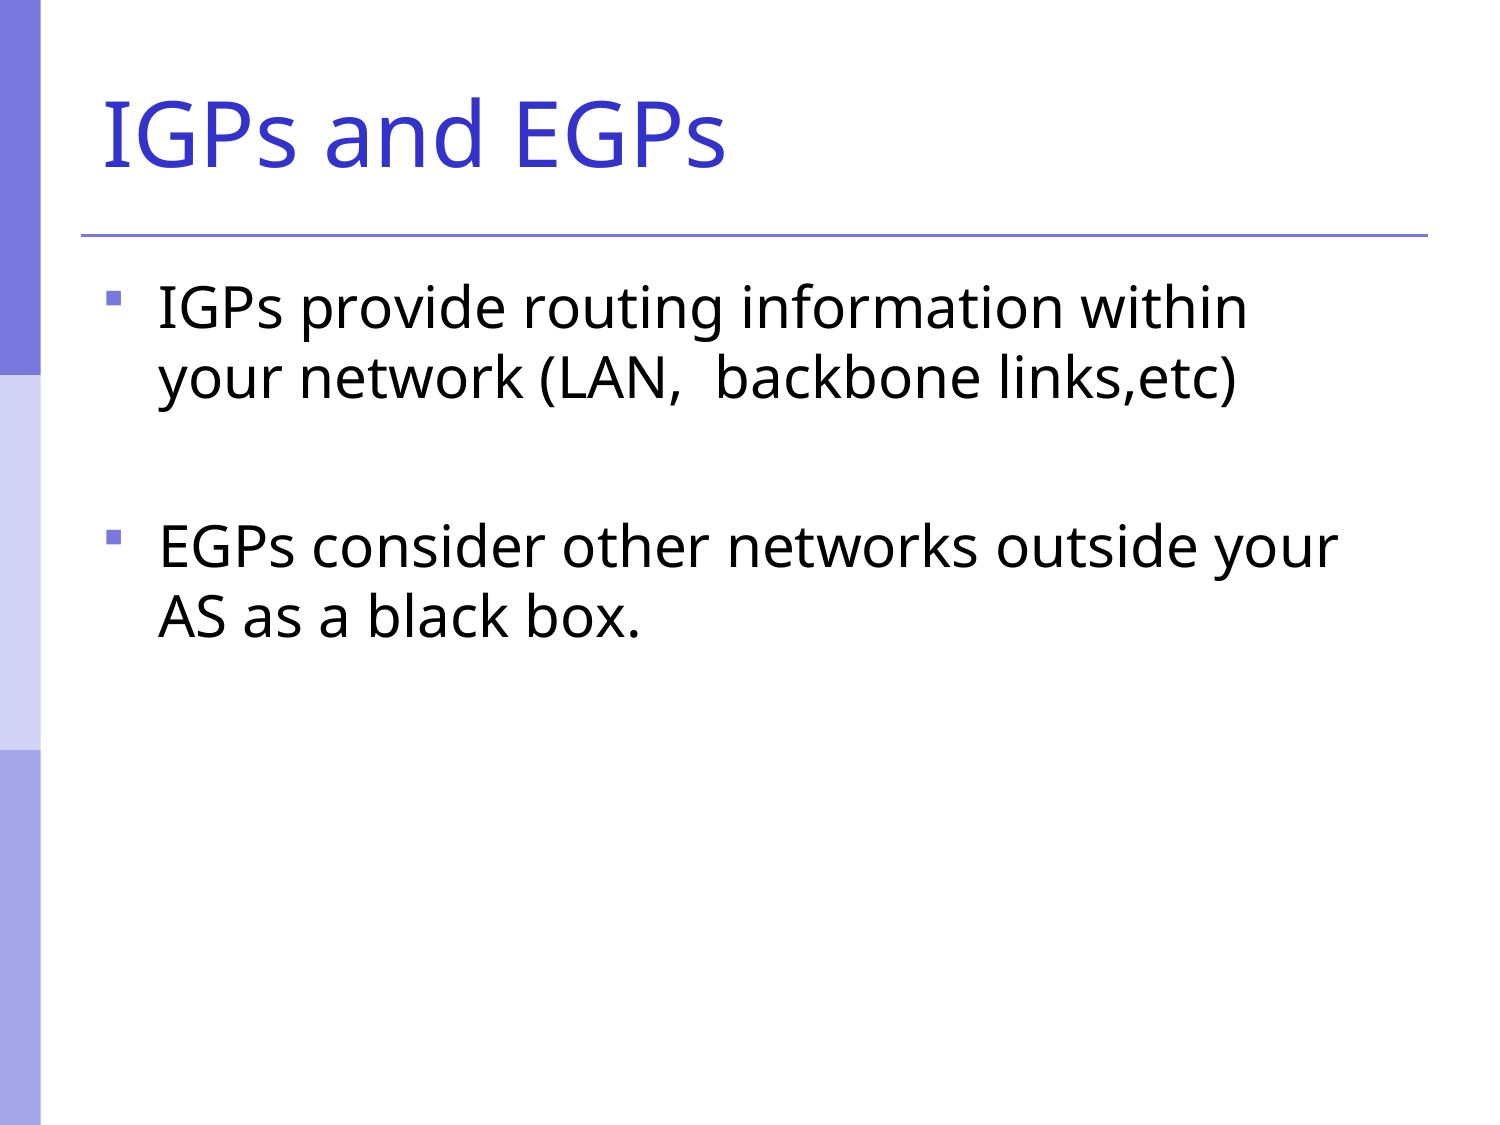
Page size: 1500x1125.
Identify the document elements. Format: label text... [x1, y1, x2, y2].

list IGPs provide routing information within your network (LAN, backbone links,etc) EGPs consider other networks outside your AS as a black box. [87, 262, 1363, 1026]
title IGPs and EGPs [87, 37, 1363, 225]
